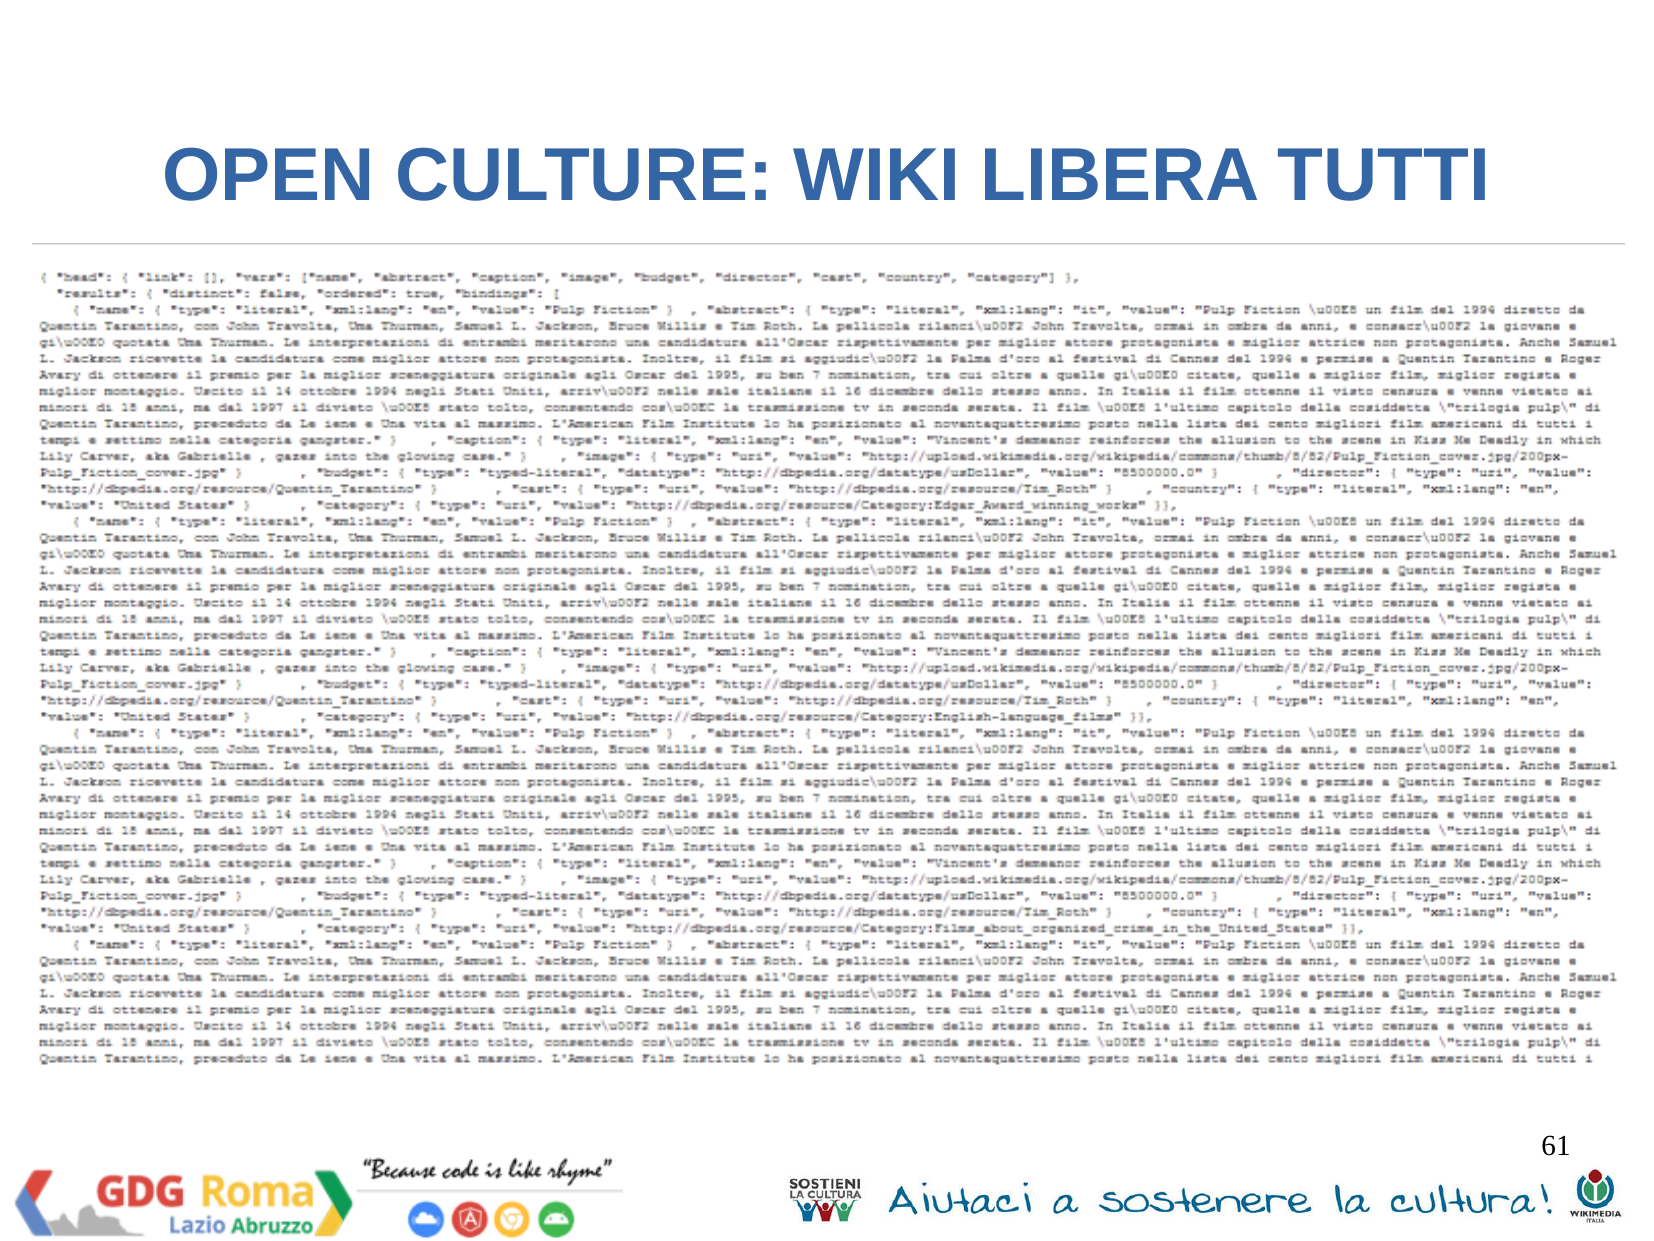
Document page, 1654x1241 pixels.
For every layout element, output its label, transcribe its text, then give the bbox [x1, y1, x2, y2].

picture [11, 1155, 626, 1241]
picture [32, 249, 1625, 1067]
title OPEN CULTURE: WIKI LIBERA TUTTI [11, 17, 1642, 249]
picture [772, 1163, 1648, 1233]
